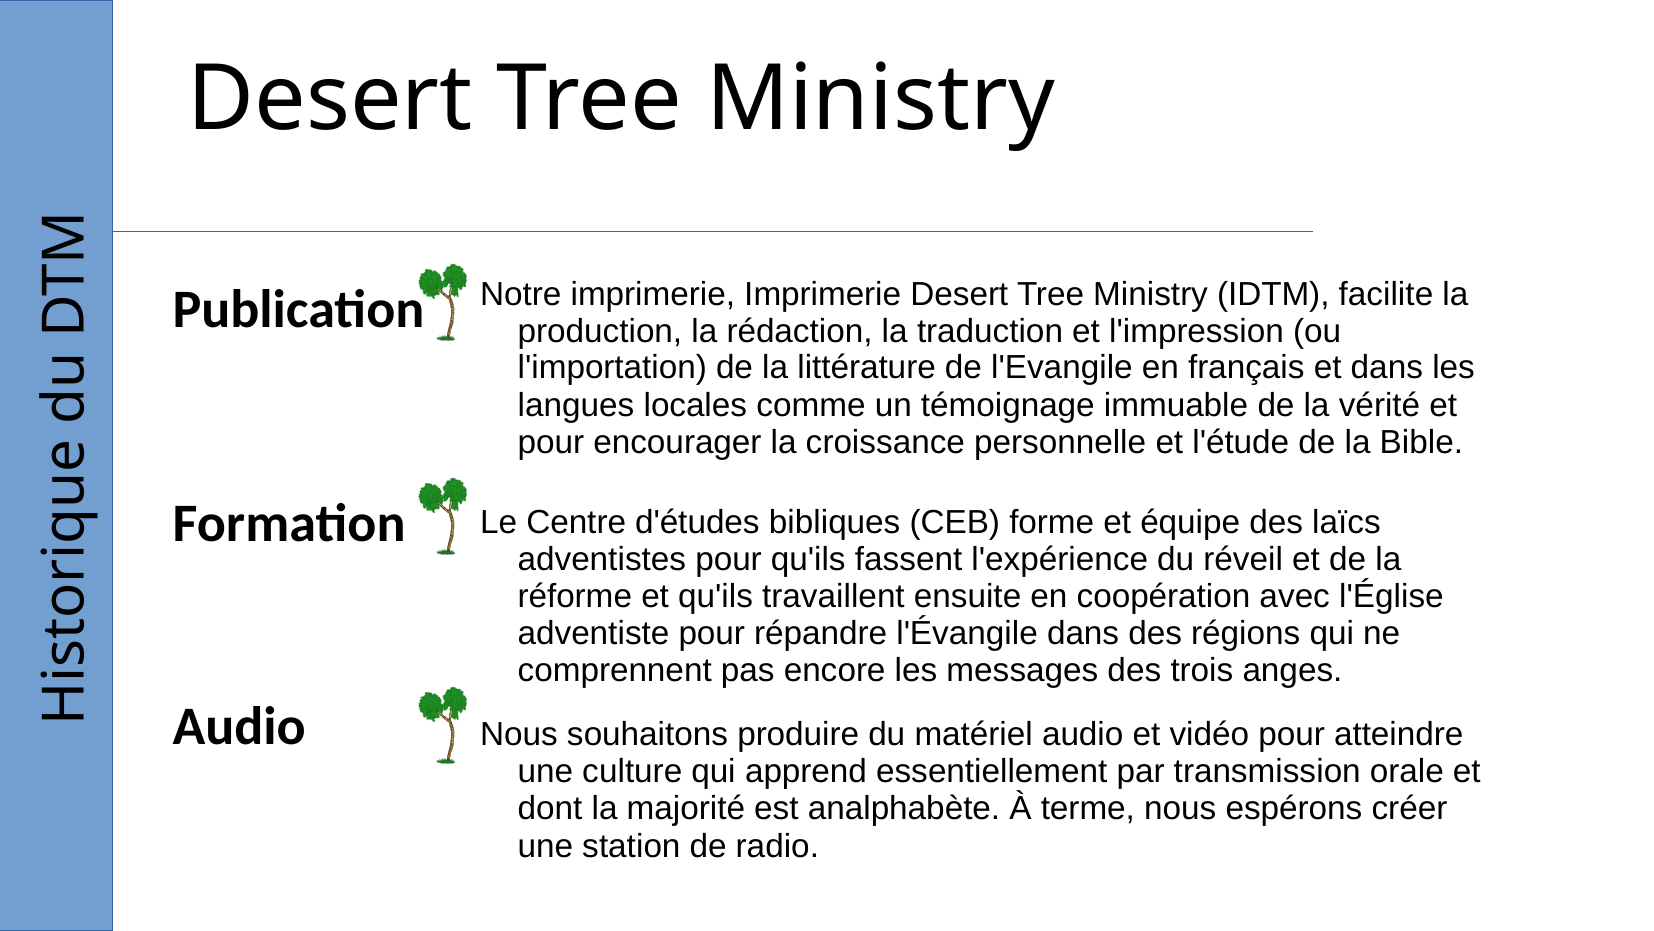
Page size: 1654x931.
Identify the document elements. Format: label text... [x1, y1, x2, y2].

picture [417, 476, 472, 558]
text_box [0, 0, 113, 931]
title Desert Tree Ministry [187, 33, 1571, 154]
text_box Nous souhaitons produire du matériel audio et vidéo pour atteindre une culture qui apprend essentiellement par transmission orale et dont la majorité est analphabète. À terme, nous espérons créer une station de radio. [427, 708, 1518, 883]
picture [417, 262, 472, 279]
text_box Publication [157, 279, 442, 349]
picture [417, 685, 472, 768]
text_box Notre imprimerie, Imprimerie Desert Tree Ministry (IDTM), facilite la production, la rédaction, la traduction et l'impression (ou l'importation) de la littérature de l'Evangile en français et dans les langues locales comme un témoignage immuable de la vérité et pour encourager la croissance personnelle et l'étude de la Bible. [427, 267, 1518, 482]
text_box Formation [158, 493, 442, 563]
text_box Historique du DTM [13, 37, 105, 901]
text_box Audio [158, 696, 442, 766]
text_box Le Centre d'études bibliques (CEB) forme et équipe des laïcs adventistes pour qu'ils fassent l'expérience du réveil et de la réforme et qu'ils travaillent ensuite en coopération avec l'Église adventiste pour répandre l'Évangile dans des régions qui ne comprennent pas encore les messages des trois anges. [427, 496, 1518, 708]
